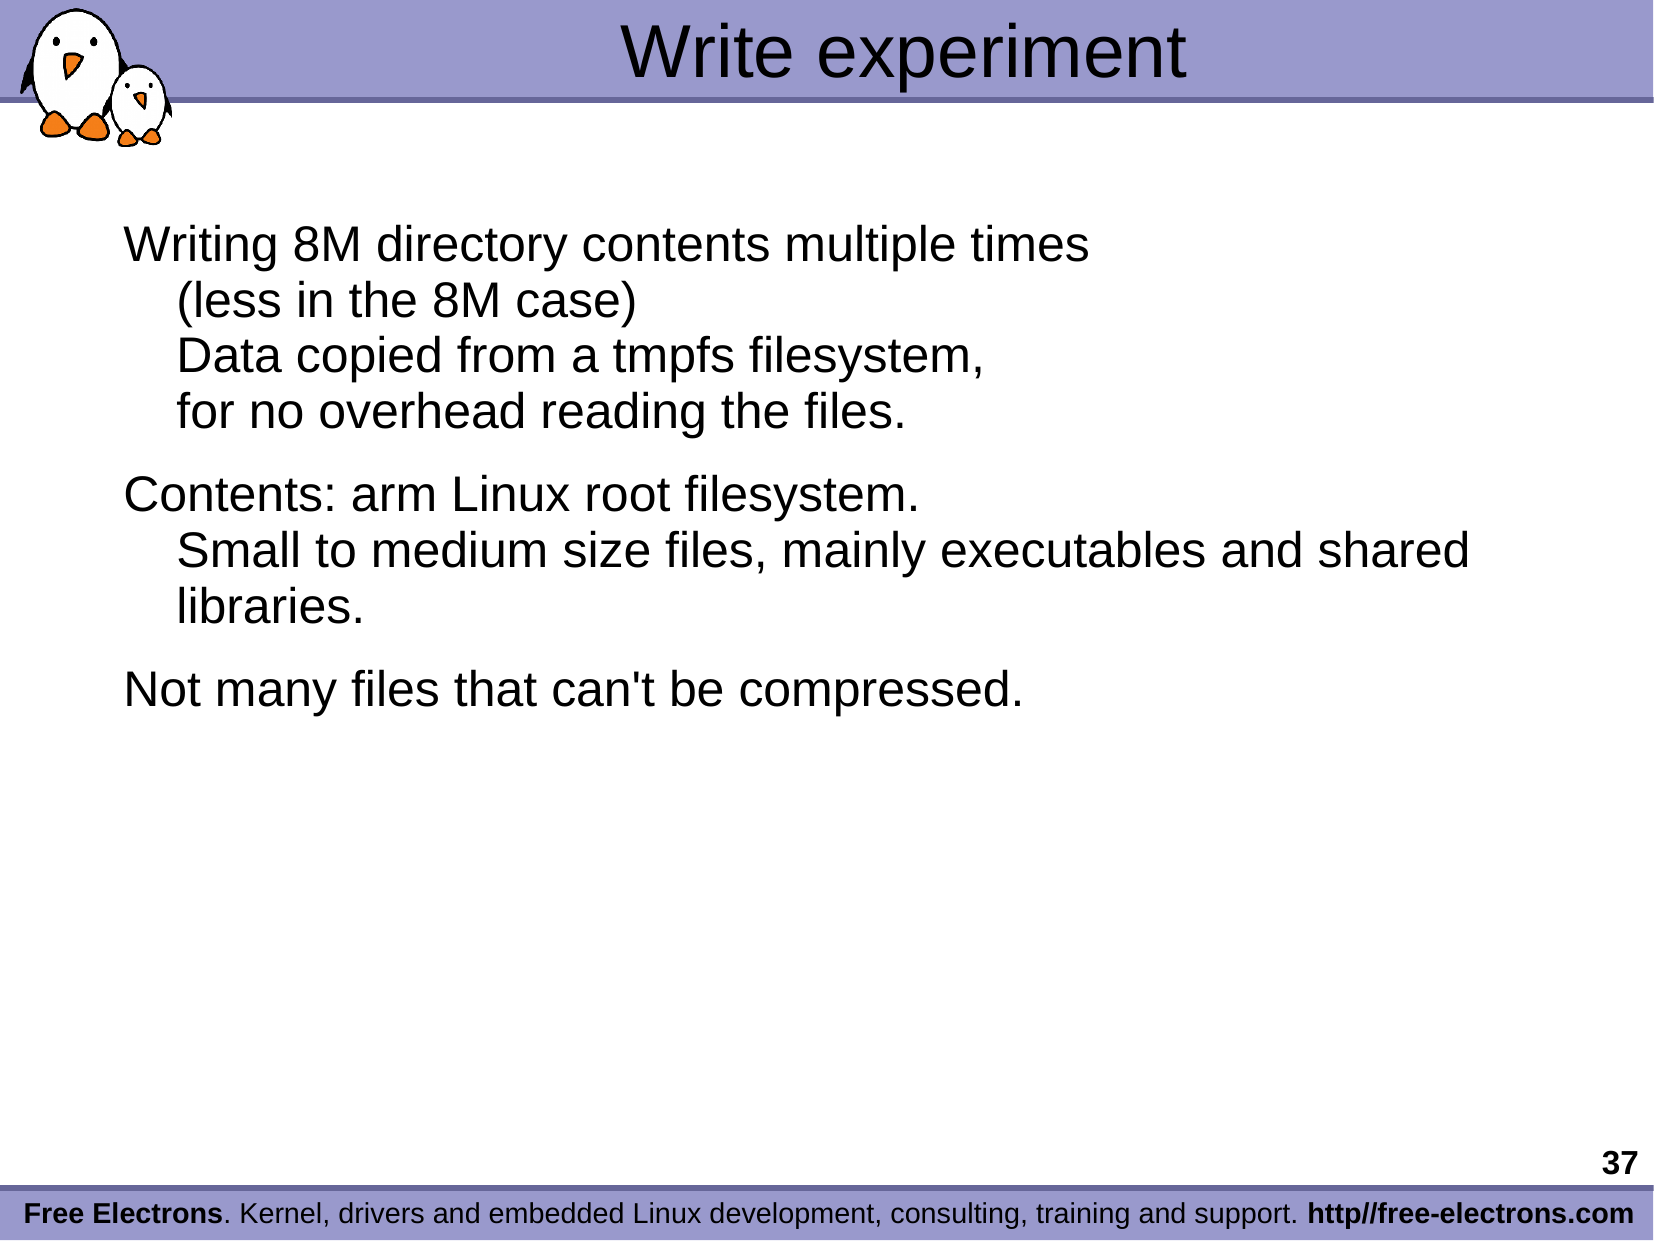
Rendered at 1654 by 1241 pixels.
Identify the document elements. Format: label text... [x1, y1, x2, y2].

list Writing 8M directory contents multiple times (less in the 8M case) Data copied from a tmpfs filesystem, for no overhead reading the files. Contents: arm Linux root filesystem. Small to medium size files, mainly executables and shared libraries. Not many files that can't be compressed. [105, 216, 1518, 767]
picture [20, 8, 172, 147]
title Write experiment [178, 4, 1631, 98]
